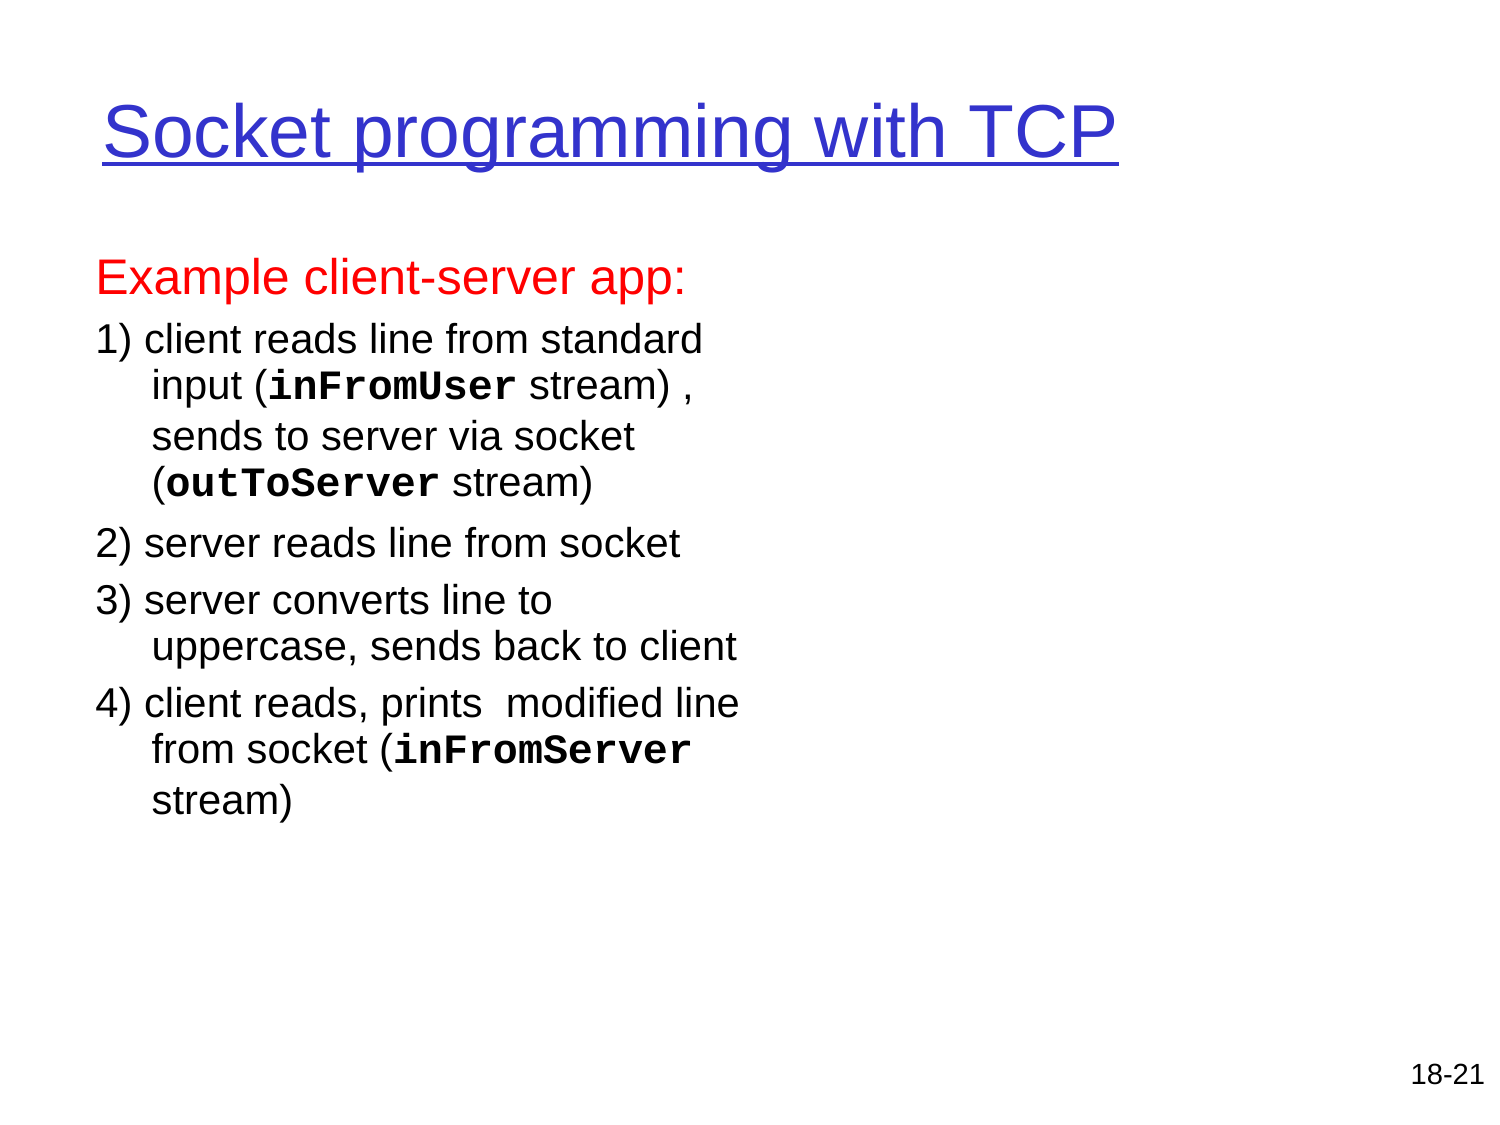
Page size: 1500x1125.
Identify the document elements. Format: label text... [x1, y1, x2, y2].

title Socket programming with TCP [87, 37, 1363, 225]
list Example client-server app: 1) client reads line from standard input (inFromUser stream) , sends to server via socket (outToServer stream) 2) server reads line from socket 3) server converts line to uppercase, sends back to client 4) client reads, prints modified line from socket (inFromServer stream) [80, 241, 756, 1005]
